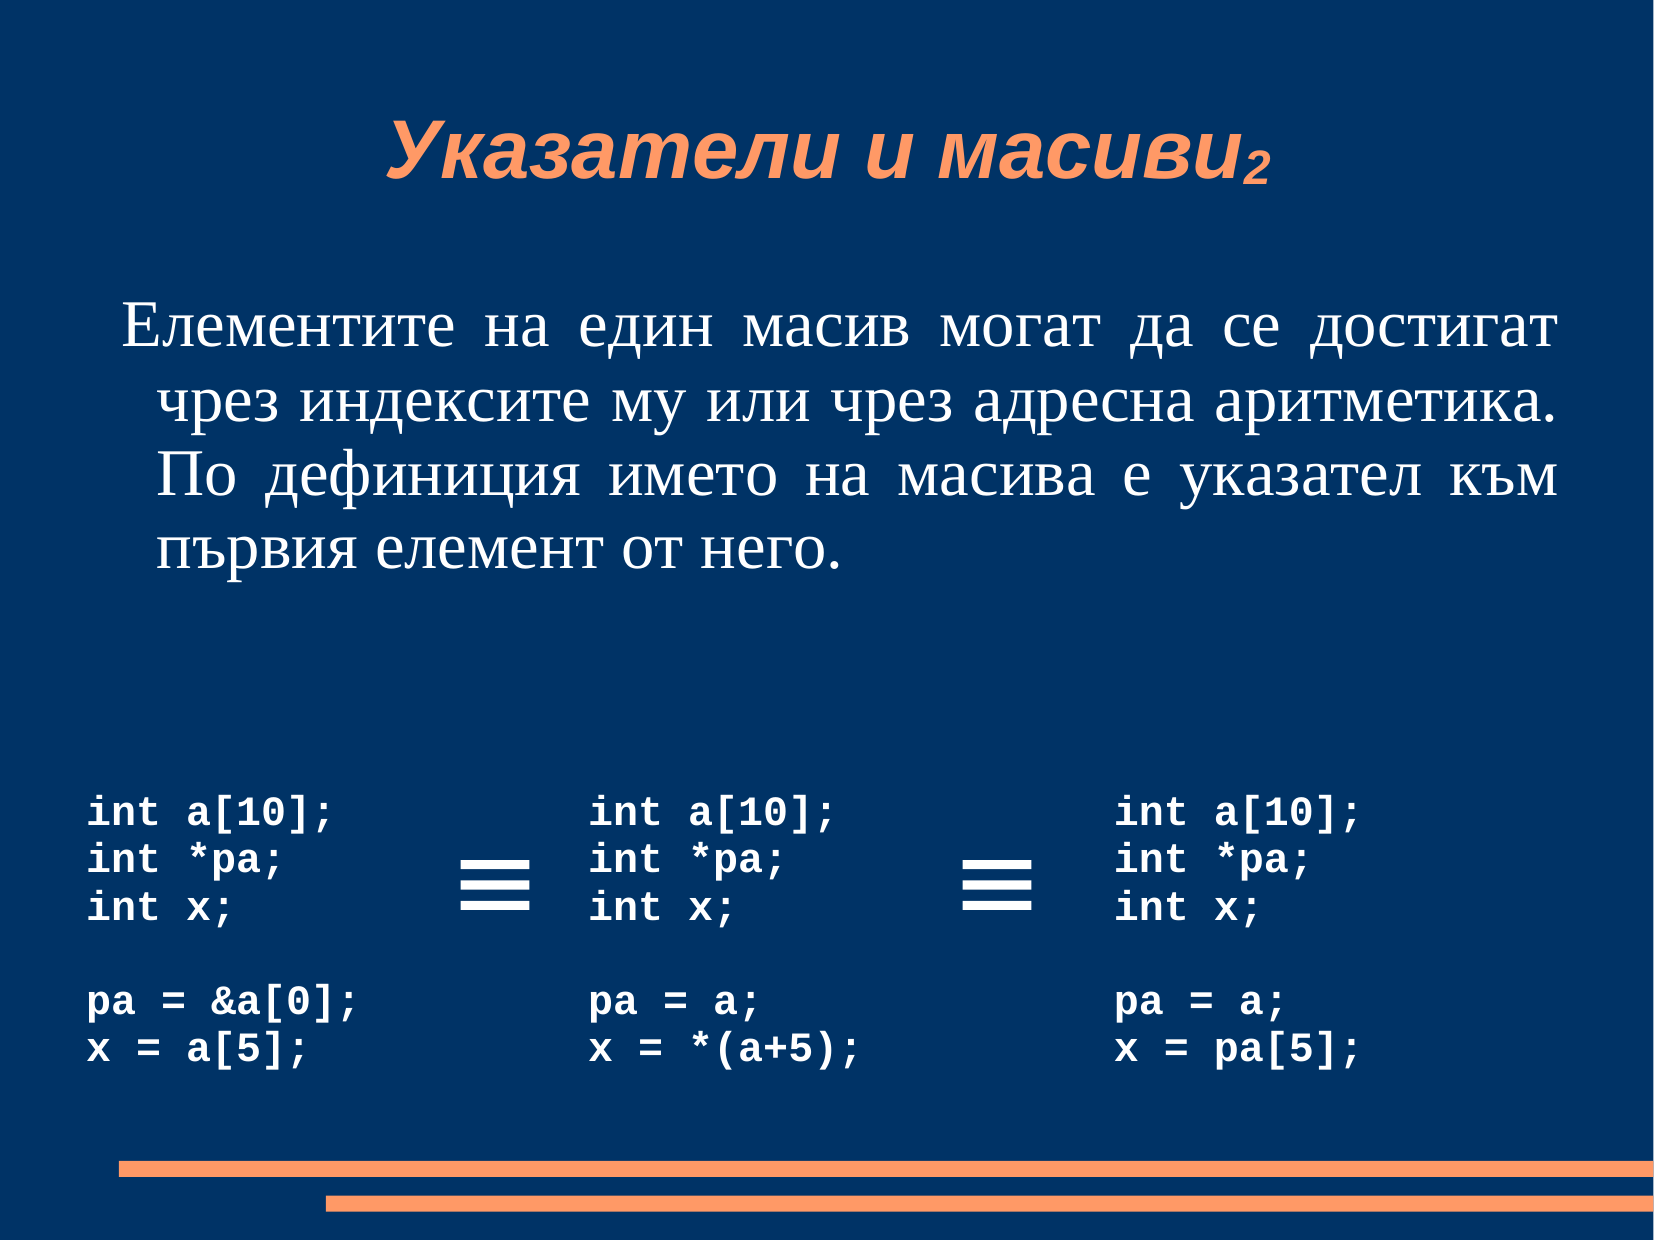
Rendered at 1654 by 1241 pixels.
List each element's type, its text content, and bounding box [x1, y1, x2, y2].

text_box  [937, 832, 1087, 985]
text_box int a[10]; int *pa; int x; pa = a; x = pa[5]; [1098, 783, 1433, 1086]
text_box int a[10]; int *pa; int x; pa = a; x = *(a+5); [573, 783, 1098, 1086]
subtitle Елементите на един масив могат да се достигат чрез индексите му или чрез адресна аритметика. По дефиниция името на масива е указател към първия елемент от него. [121, 205, 1561, 666]
title Указатели и масиви2 [121, 46, 1534, 205]
text_box int a[10]; int *pa; int x; pa = &a[0]; x = a[5]; [71, 783, 573, 1086]
text_box  [435, 832, 585, 985]
